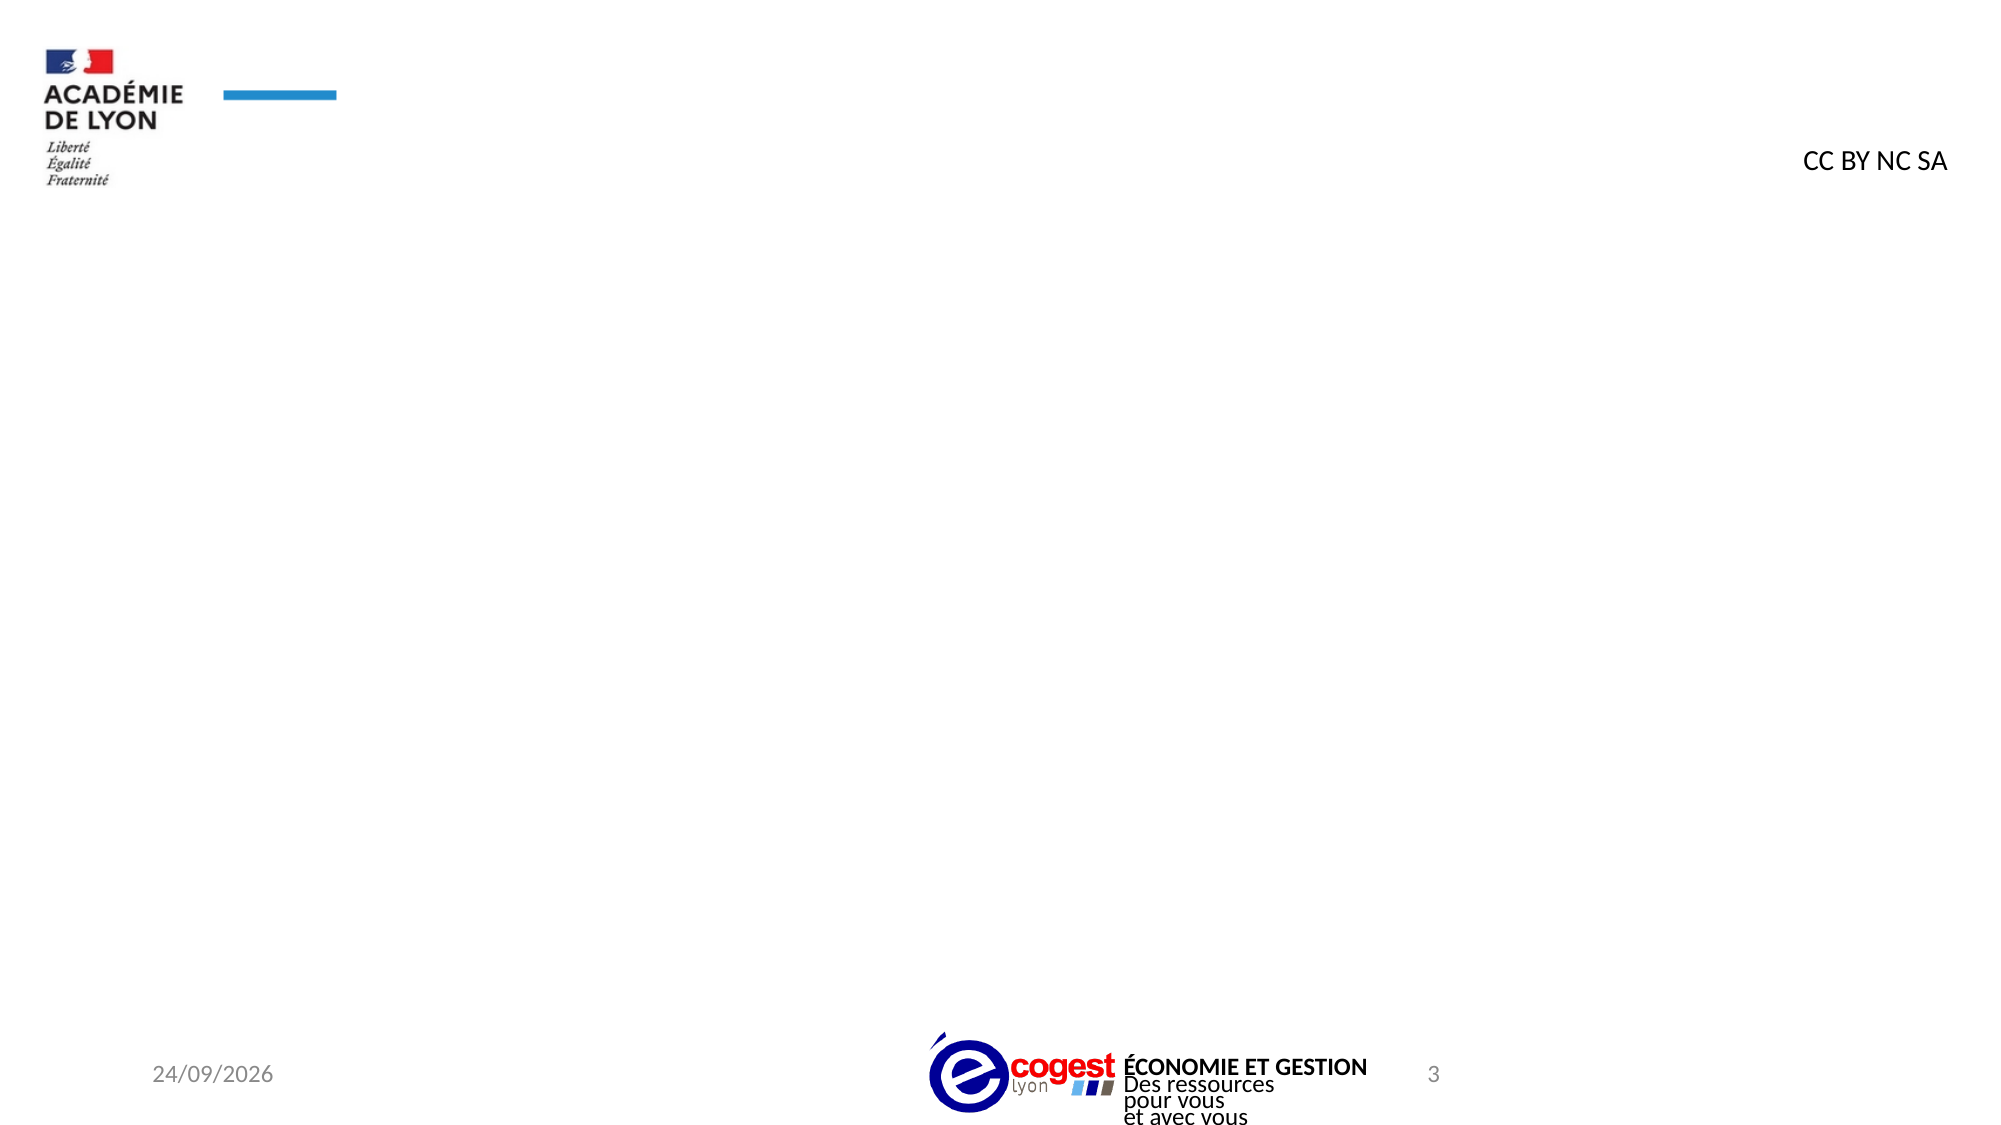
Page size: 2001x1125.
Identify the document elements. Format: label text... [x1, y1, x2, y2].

text_box 07/11/2022 [137, 1042, 588, 1103]
text_box 3 [1412, 1042, 1863, 1103]
